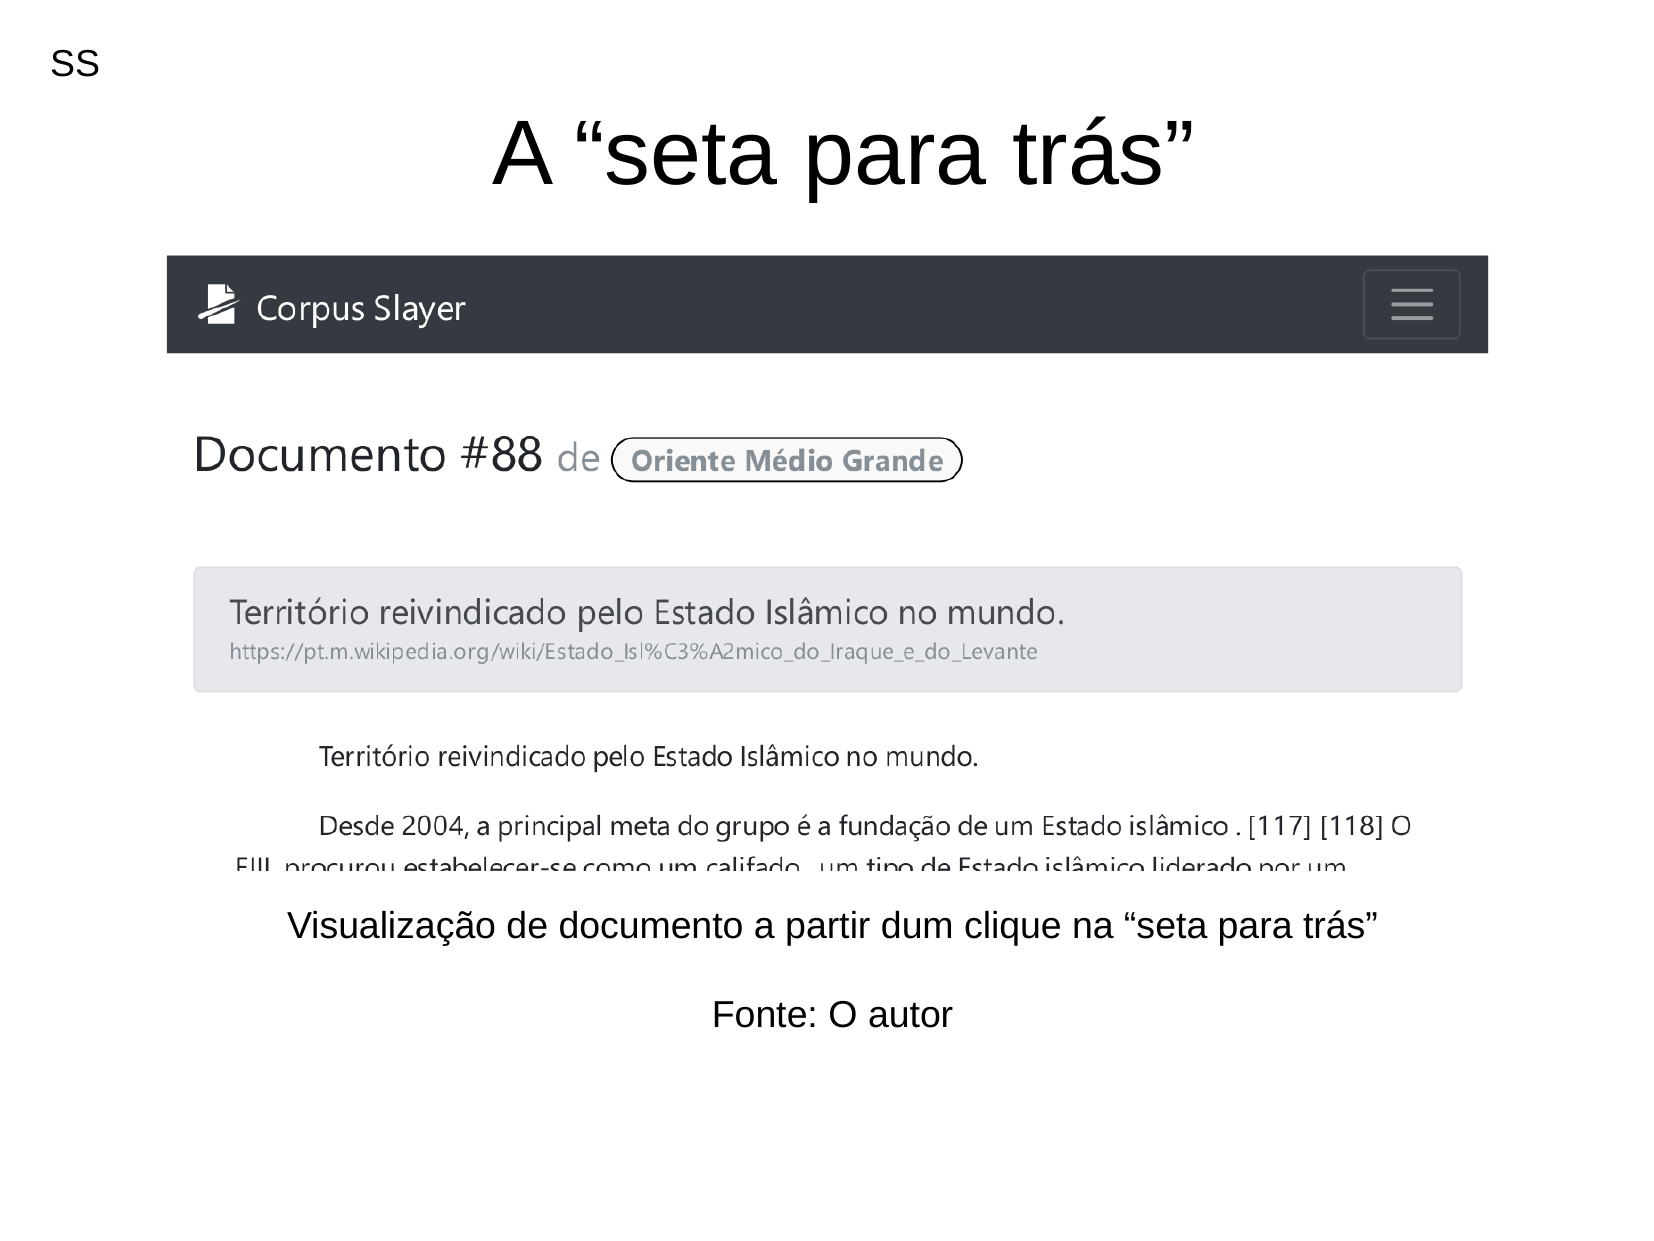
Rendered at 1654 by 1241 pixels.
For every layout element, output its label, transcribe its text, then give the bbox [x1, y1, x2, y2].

picture [163, 250, 1491, 875]
text_box Visualização de documento a partir dum clique na “seta para trás” [236, 897, 1430, 955]
text_box Fonte: O autor [236, 986, 1430, 1044]
title A “seta para trás” [82, 49, 1571, 257]
text_box SS [35, 35, 116, 93]
